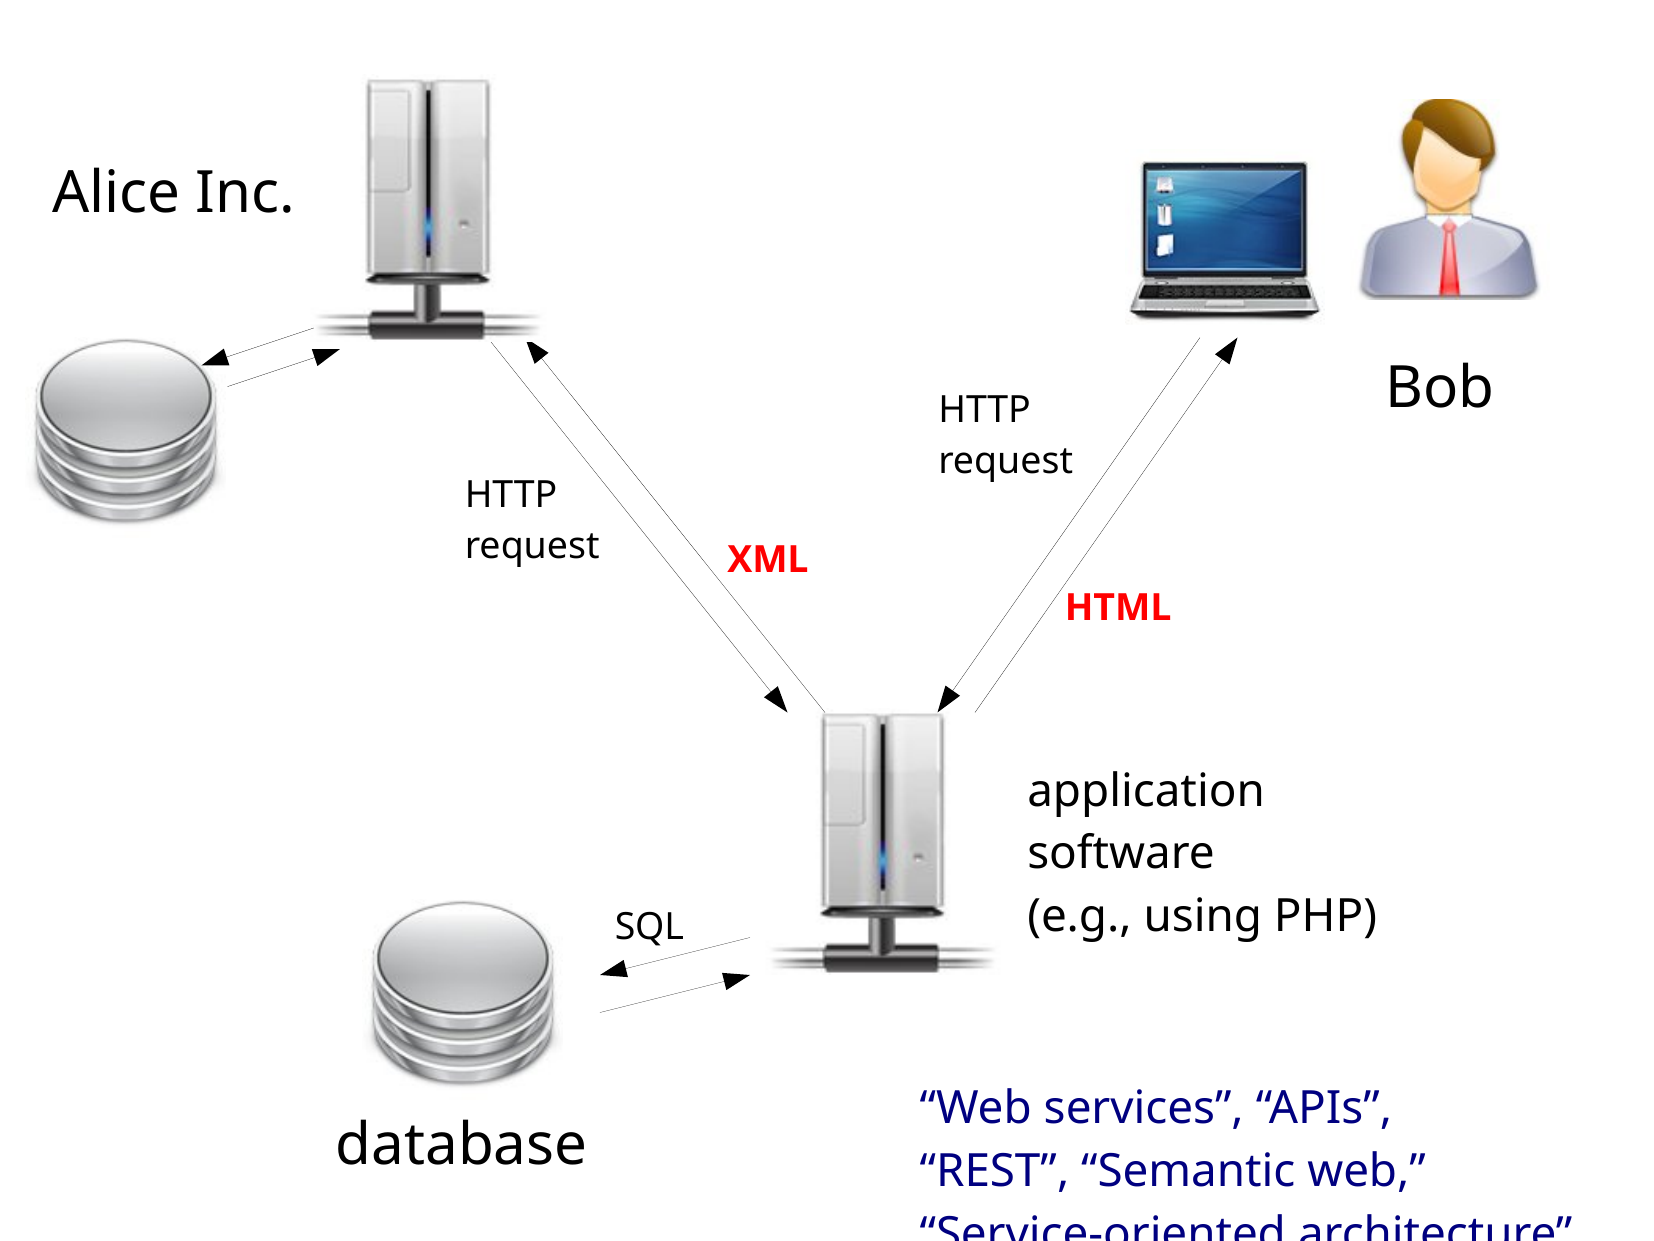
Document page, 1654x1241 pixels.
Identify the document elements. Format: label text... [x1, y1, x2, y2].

text_box Bob [1371, 337, 1538, 424]
text_box HTTP request [923, 375, 1163, 481]
text_box HTML [1050, 573, 1289, 656]
text_box HTTP request [624, 460, 652, 494]
text_box “Web services”, “APIs”, “REST”, “Semantic web,” “Service-oriented architecture” [904, 1067, 1654, 1241]
text_box HTTP request [450, 460, 652, 567]
picture [1350, 99, 1550, 301]
text_box application software (e.g., using PHP) [1012, 750, 1576, 932]
picture [750, 708, 1017, 976]
picture [362, 899, 563, 1095]
text_box XML [712, 525, 952, 608]
picture [25, 337, 226, 538]
picture [1125, 149, 1325, 350]
text_box database [321, 1095, 676, 1201]
text_box Alice Inc. [37, 142, 413, 229]
text_box SQL [600, 892, 839, 976]
picture [295, 74, 563, 342]
